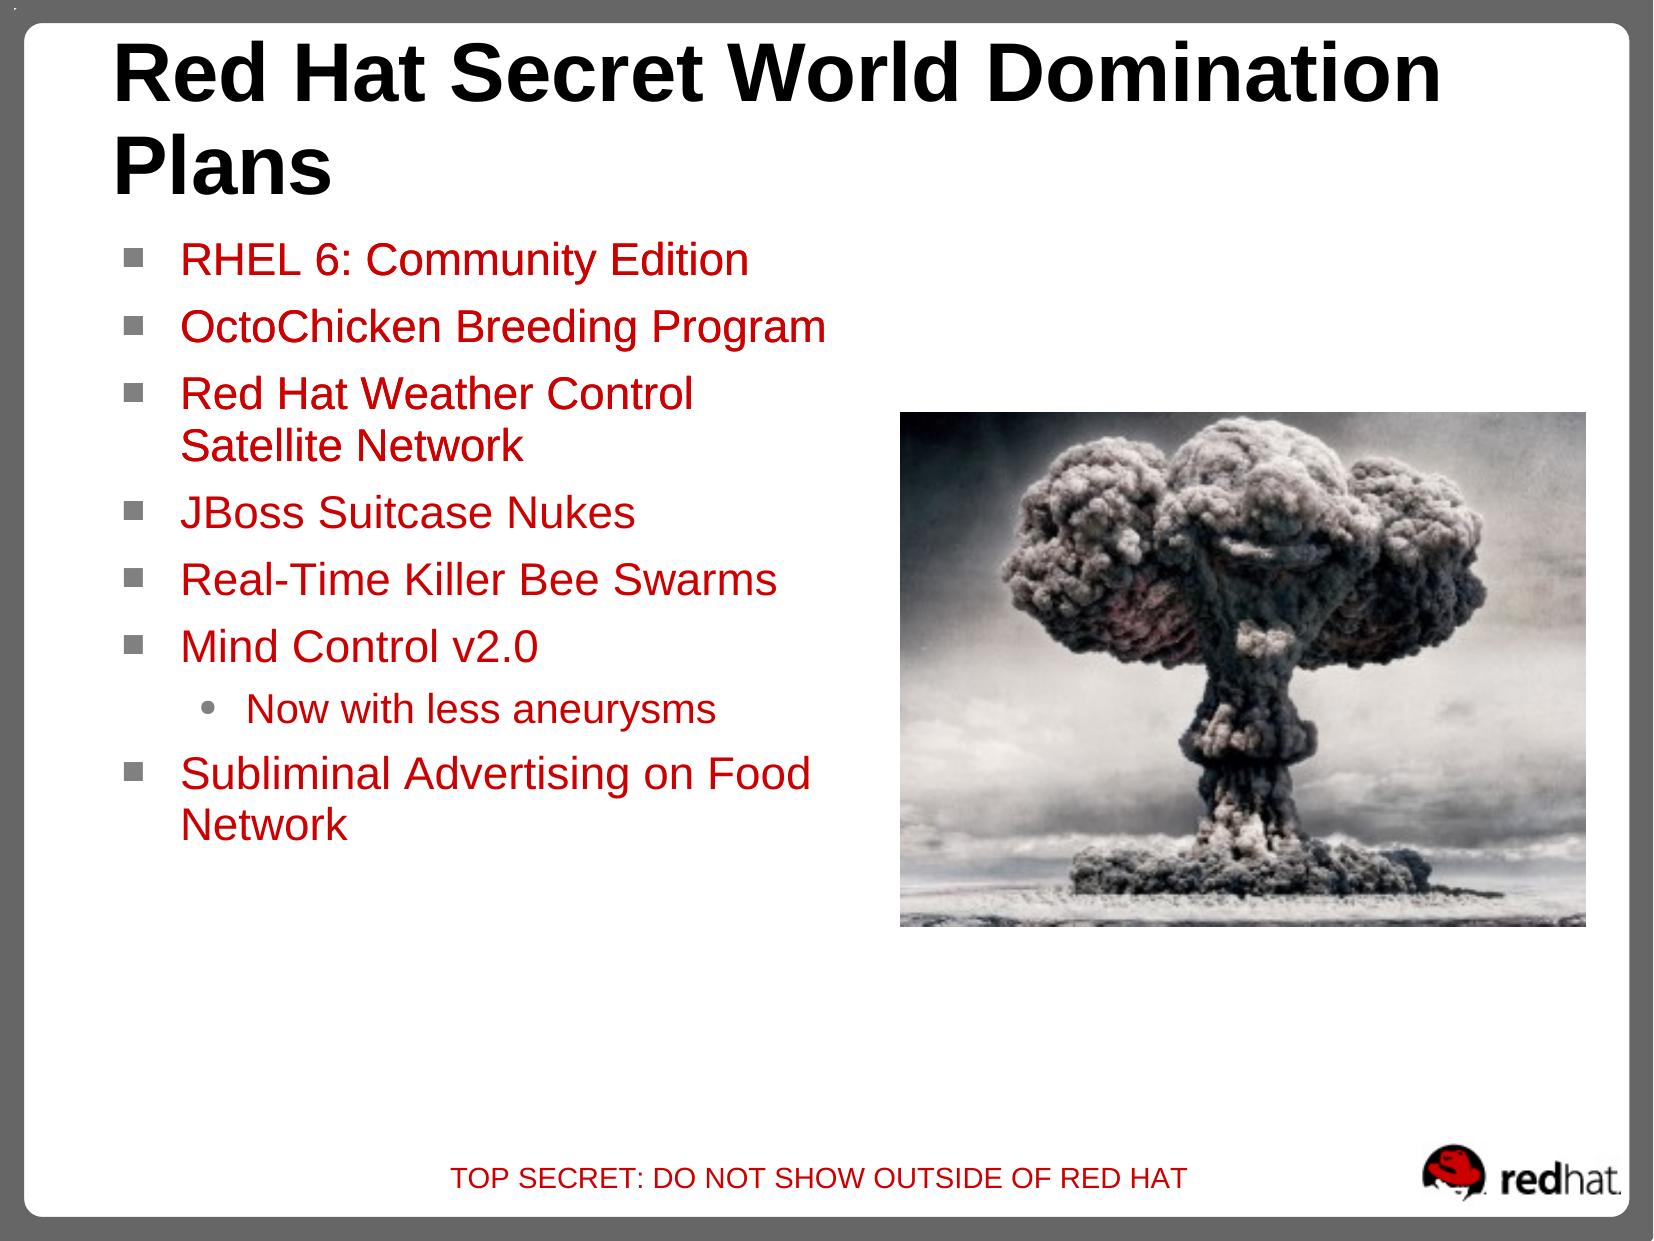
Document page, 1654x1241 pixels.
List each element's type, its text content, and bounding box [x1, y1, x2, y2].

list RHEL 6: Community Edition OctoChicken Breeding Program Red Hat Weather Control Satellite Network [123, 234, 863, 1103]
title Red Hat Secret World Domination Plans [112, 11, 1529, 227]
list TOP SECRET: DO NOT SHOW OUTSIDE OF RED HAT [450, 1162, 1201, 1215]
picture [1421, 1142, 1621, 1210]
picture [900, 412, 1586, 927]
